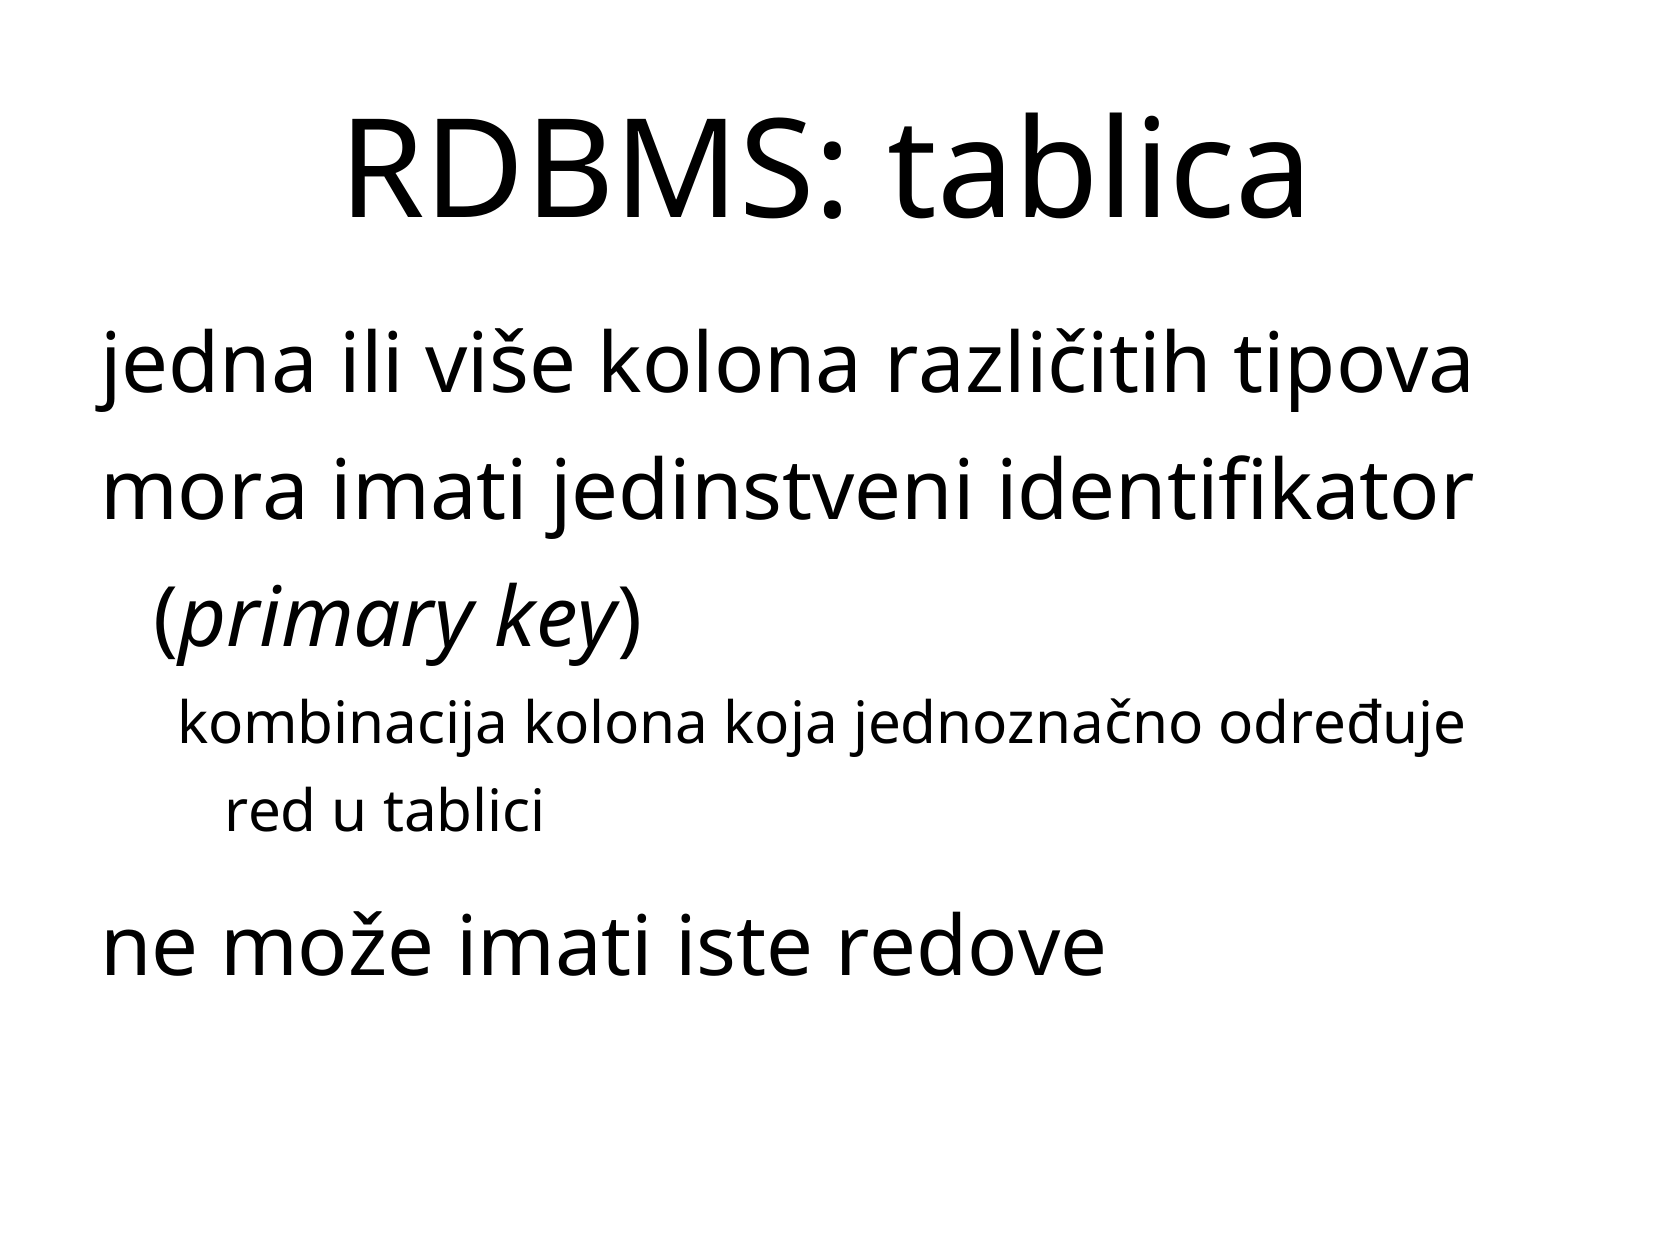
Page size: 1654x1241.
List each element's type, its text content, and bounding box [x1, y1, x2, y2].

title RDBMS: tablica [82, 56, 1571, 250]
list jedna ili više kolona različitih tipova mora imati jedinstveni identifikator (primary key) kombinacija kolona koja jednoznačno određuje red u tablici ne može imati iste redove [82, 290, 1571, 1094]
